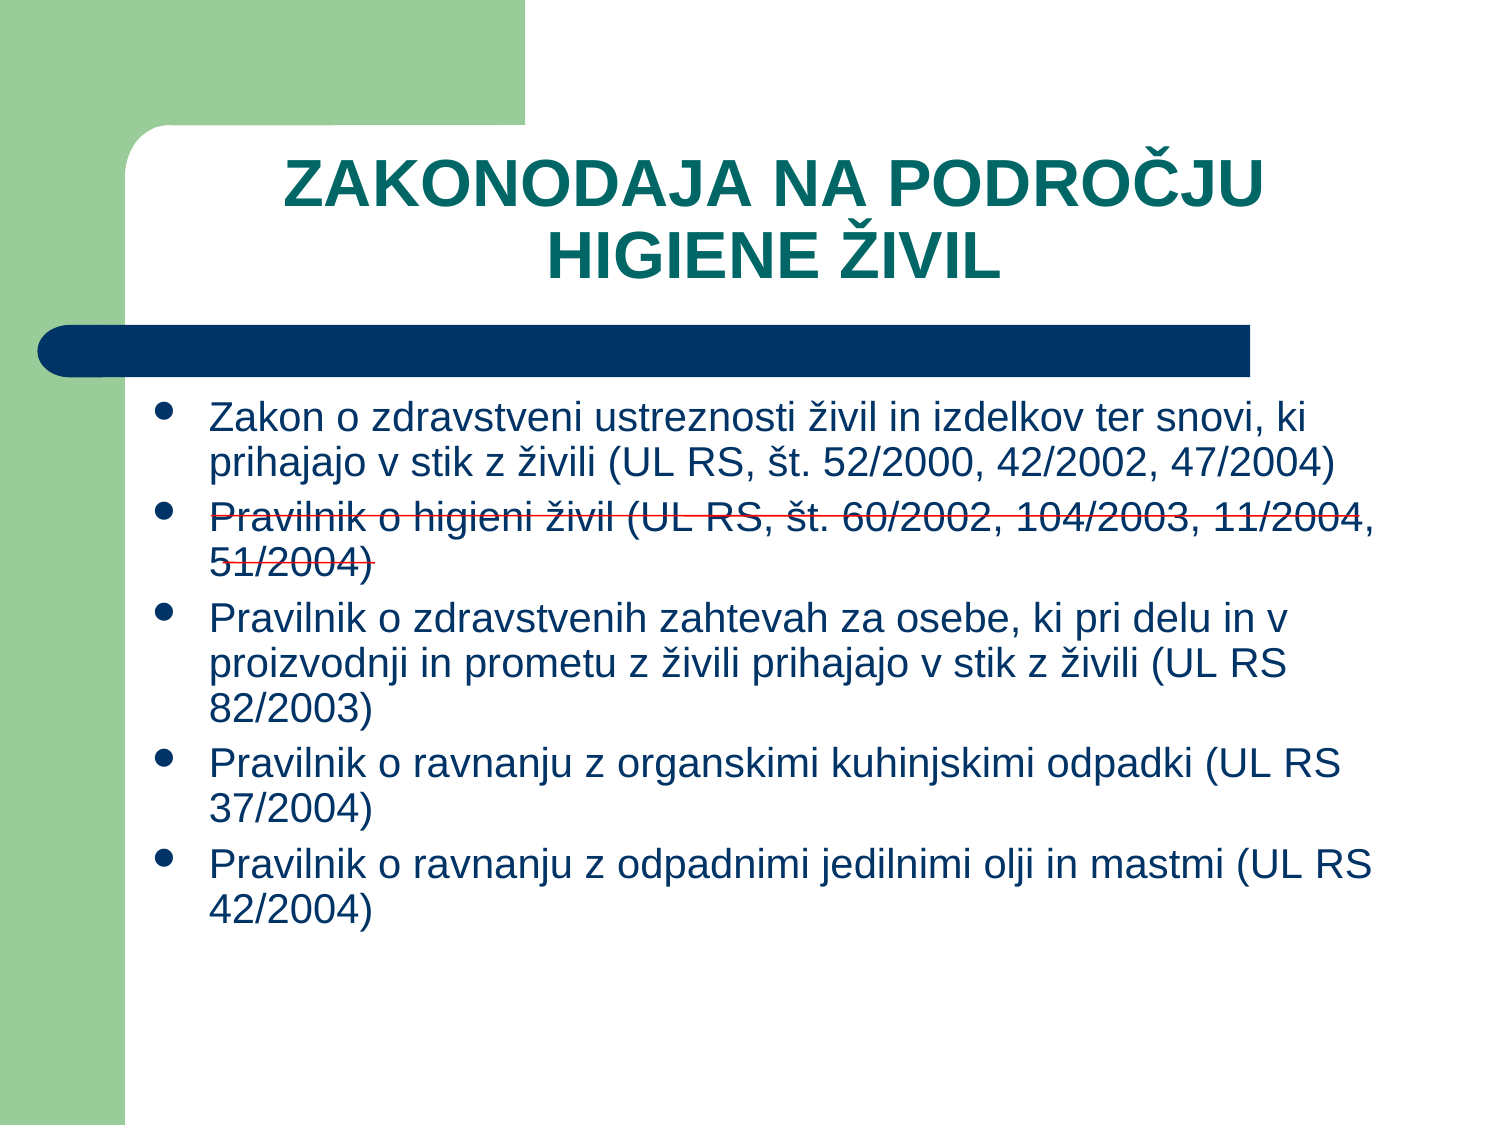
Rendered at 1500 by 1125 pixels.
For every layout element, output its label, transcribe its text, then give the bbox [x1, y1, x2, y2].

title ZAKONODAJA NA PODROČJU HIGIENE ŽIVIL [136, 136, 1414, 301]
list Zakon o zdravstveni ustreznosti živil in izdelkov ter snovi, ki prihajajo v stik z živili (UL RS, št. 52/2000, 42/2002, 47/2004) Pravilnik o higieni živil (UL RS, št. 60/2002, 104/2003, 11/2004, 51/2004) Pravilnik o zdravstvenih zahtevah za osebe, ki pri delu in v proizvodnji in prometu z živili prihajajo v stik z živili (UL RS 82/2003) Pravilnik o ravnanju z organskimi kuhinjskimi odpadki (UL RS 37/2004) Pravilnik o ravnanju z odpadnimi jedilnimi olji in mastmi (UL RS 42/2004) [137, 387, 1400, 999]
